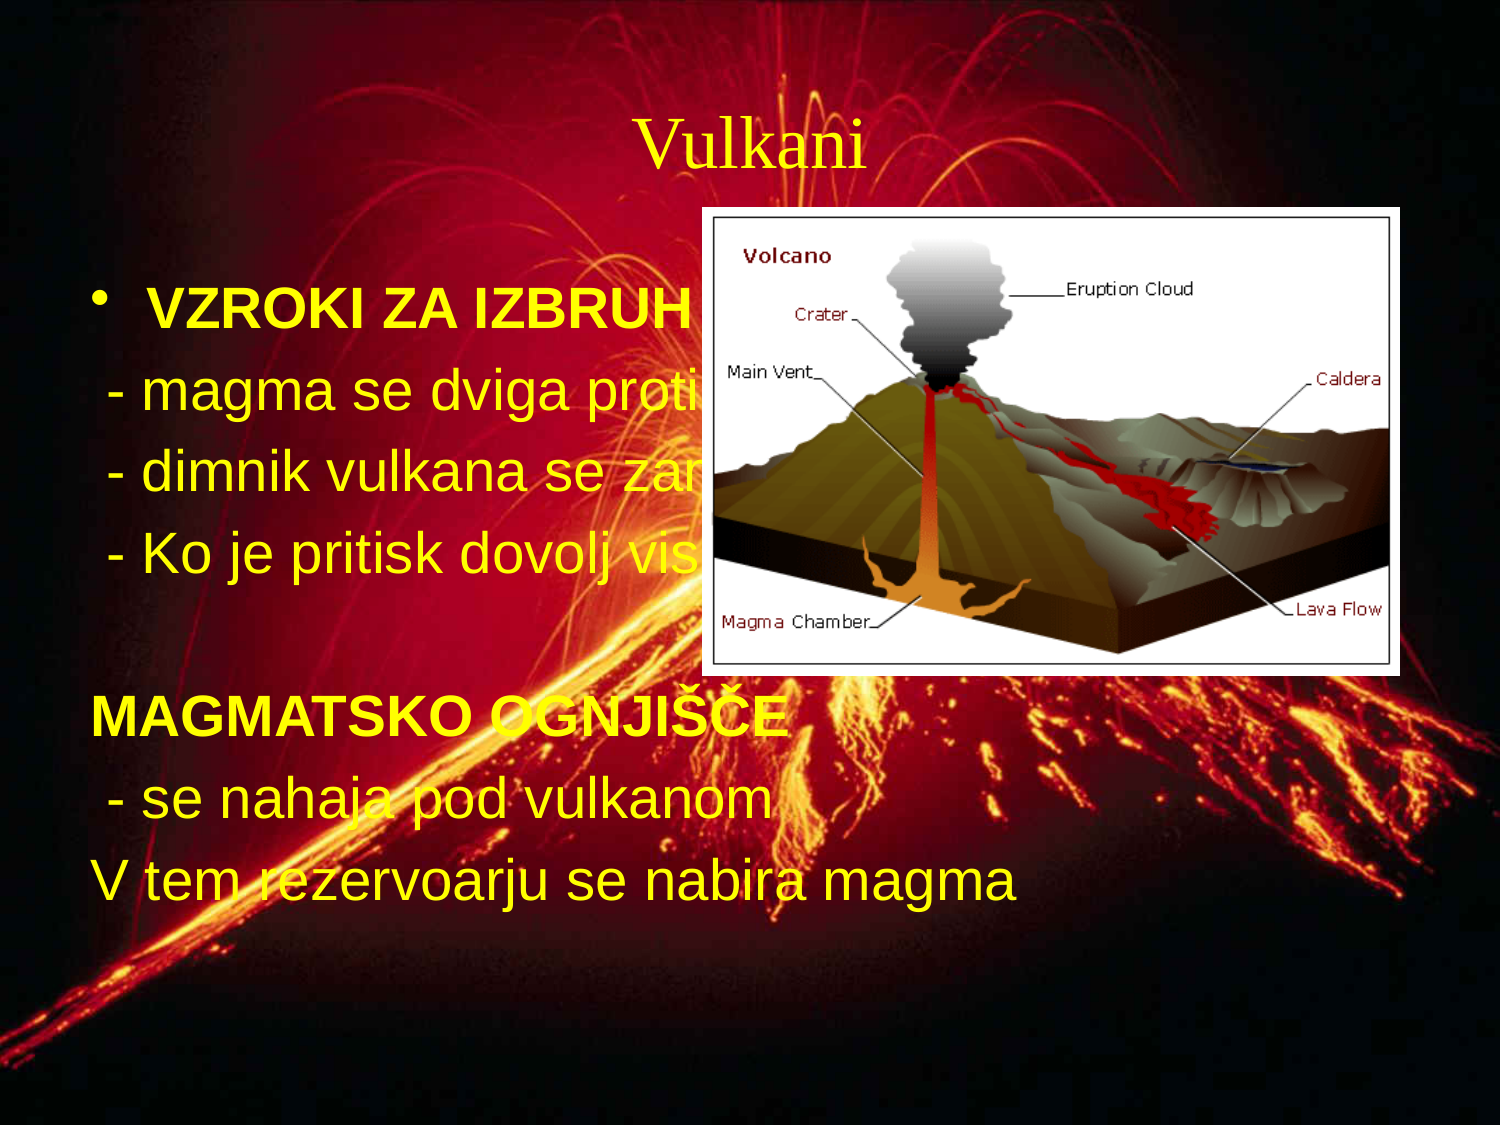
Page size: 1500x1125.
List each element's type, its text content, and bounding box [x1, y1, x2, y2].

picture [0, 0, 1500, 1125]
title Vulkani [75, 45, 1425, 233]
list VZROKI ZA IZBRUH - magma se dviga proti površju - dimnik vulkana se zamaši, zato pritisk narašča - Ko je pritisk dovolj visok pride do izbruha. MAGMATSKO OGNJIŠČE - se nahaja pod vulkanom V tem rezervoarju se nabira magma [75, 262, 1425, 1005]
